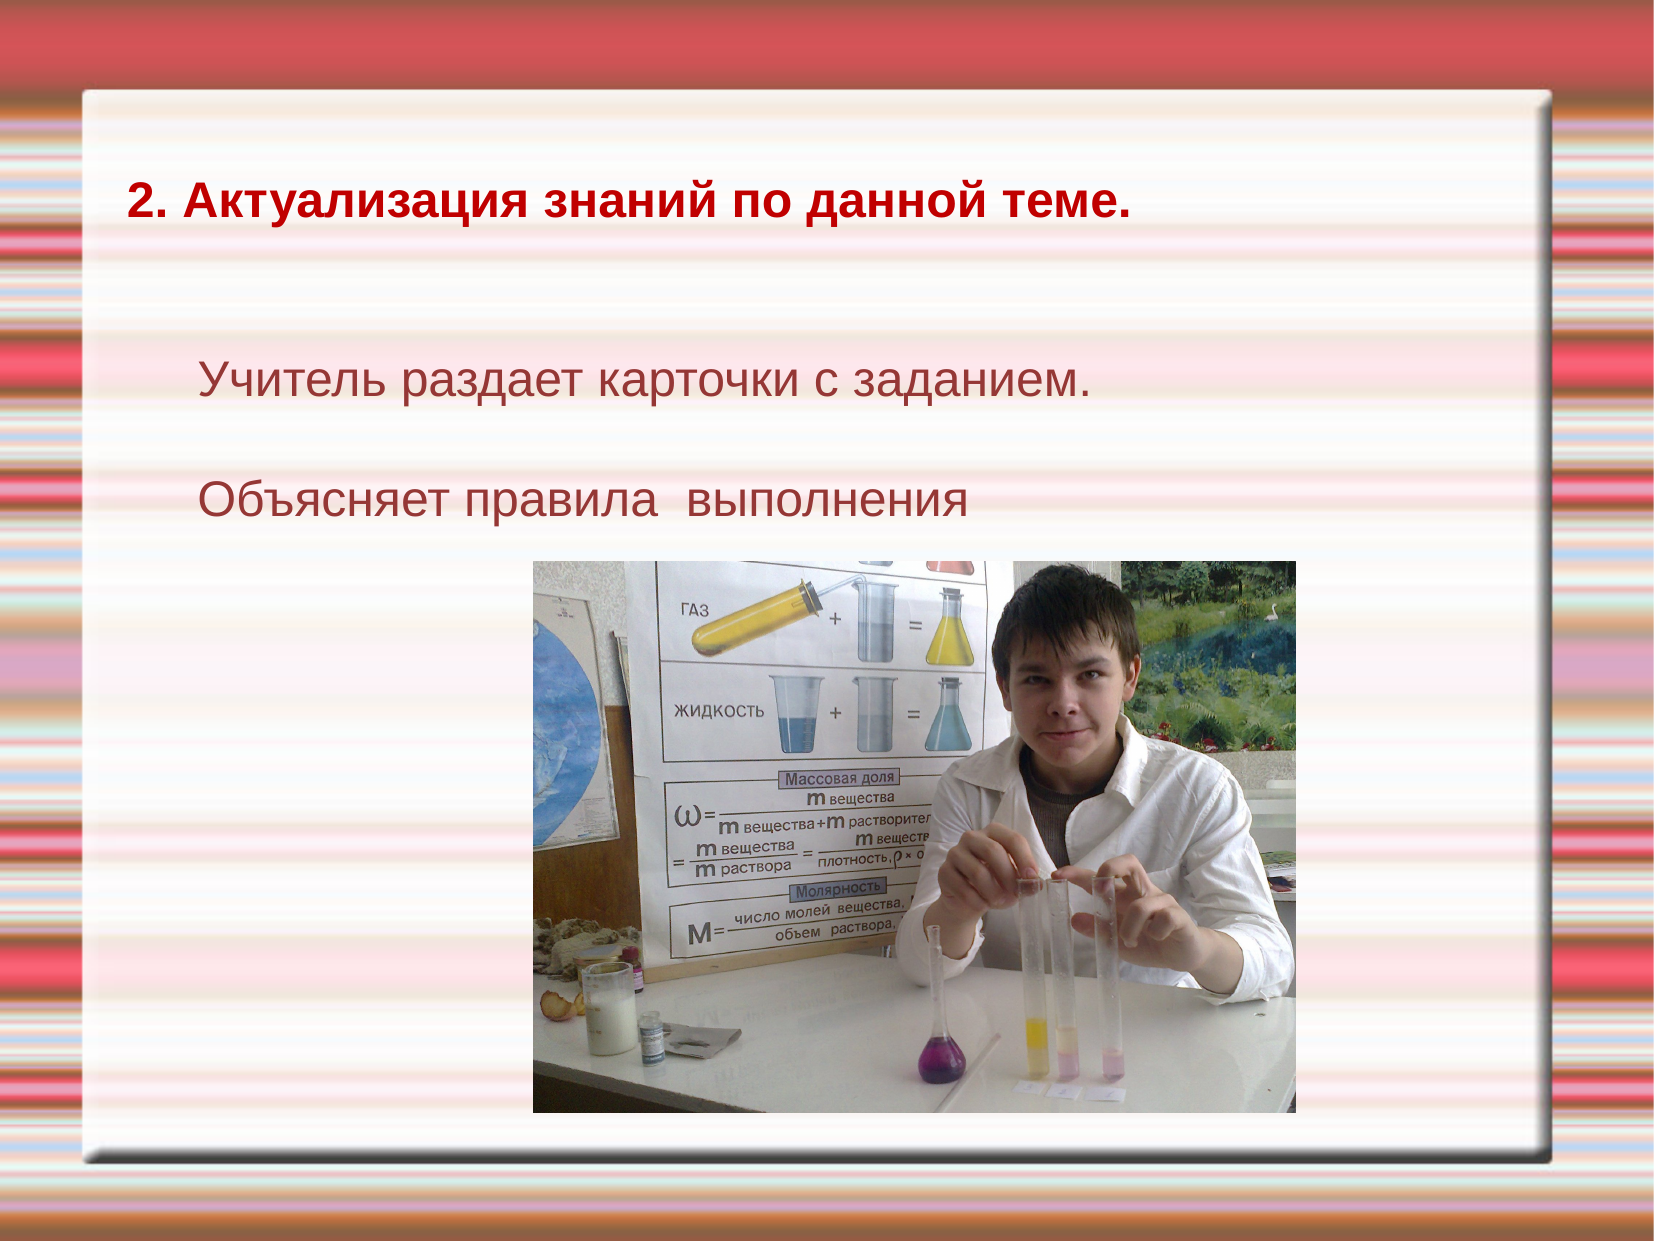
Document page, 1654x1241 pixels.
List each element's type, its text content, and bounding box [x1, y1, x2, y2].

text_box 2. Актуализация знаний по данной теме. [112, 160, 1654, 235]
text_box Учитель раздает карточки с заданием. Объясняет правила выполнения [182, 339, 1240, 534]
picture [533, 561, 1296, 1113]
